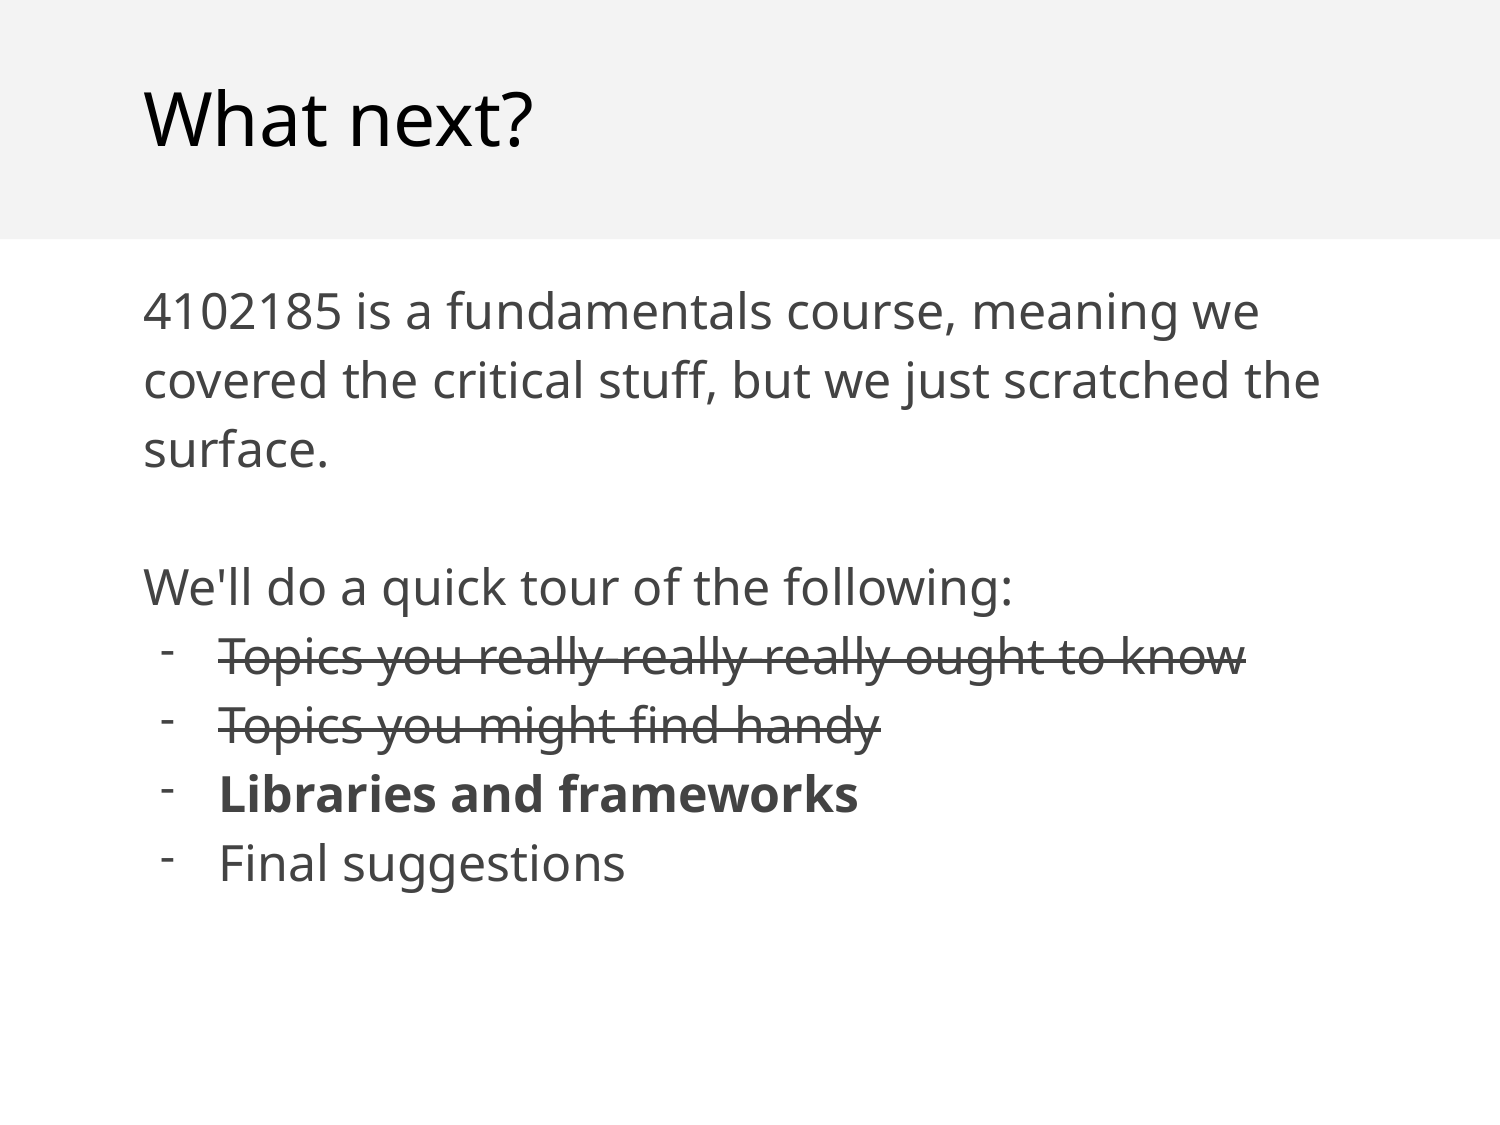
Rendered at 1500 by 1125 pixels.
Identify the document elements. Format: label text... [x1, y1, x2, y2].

title What next? [128, 56, 1372, 183]
list 4102185 is a fundamentals course, meaning we covered the critical stuff, but we just scratched the surface. We'll do a quick tour of the following: Topics you really-really-really ought to know Topics you might find handy Libraries and frameworks Final suggestions [128, 255, 1372, 1004]
